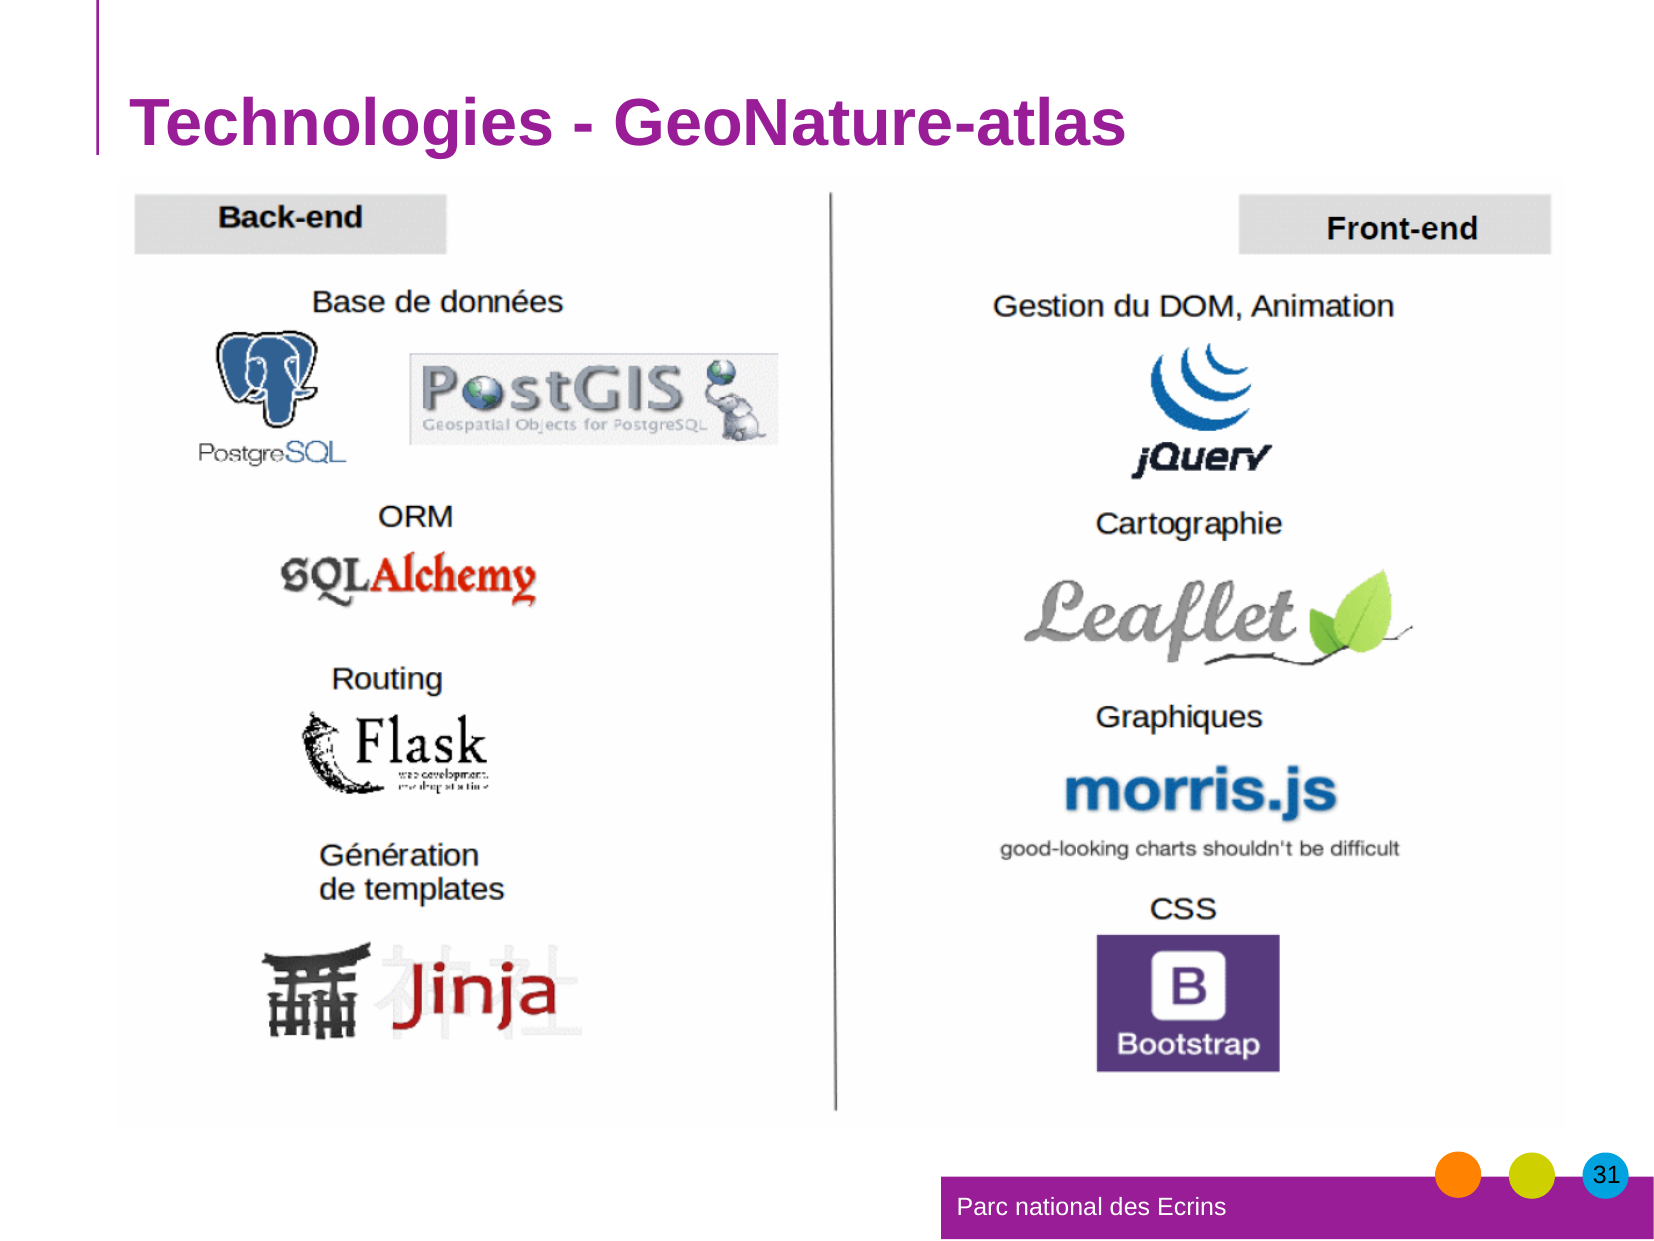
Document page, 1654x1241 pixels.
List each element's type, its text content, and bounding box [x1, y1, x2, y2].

picture [118, 177, 1565, 1129]
title Technologies - GeoNature-atlas [129, 11, 1619, 160]
